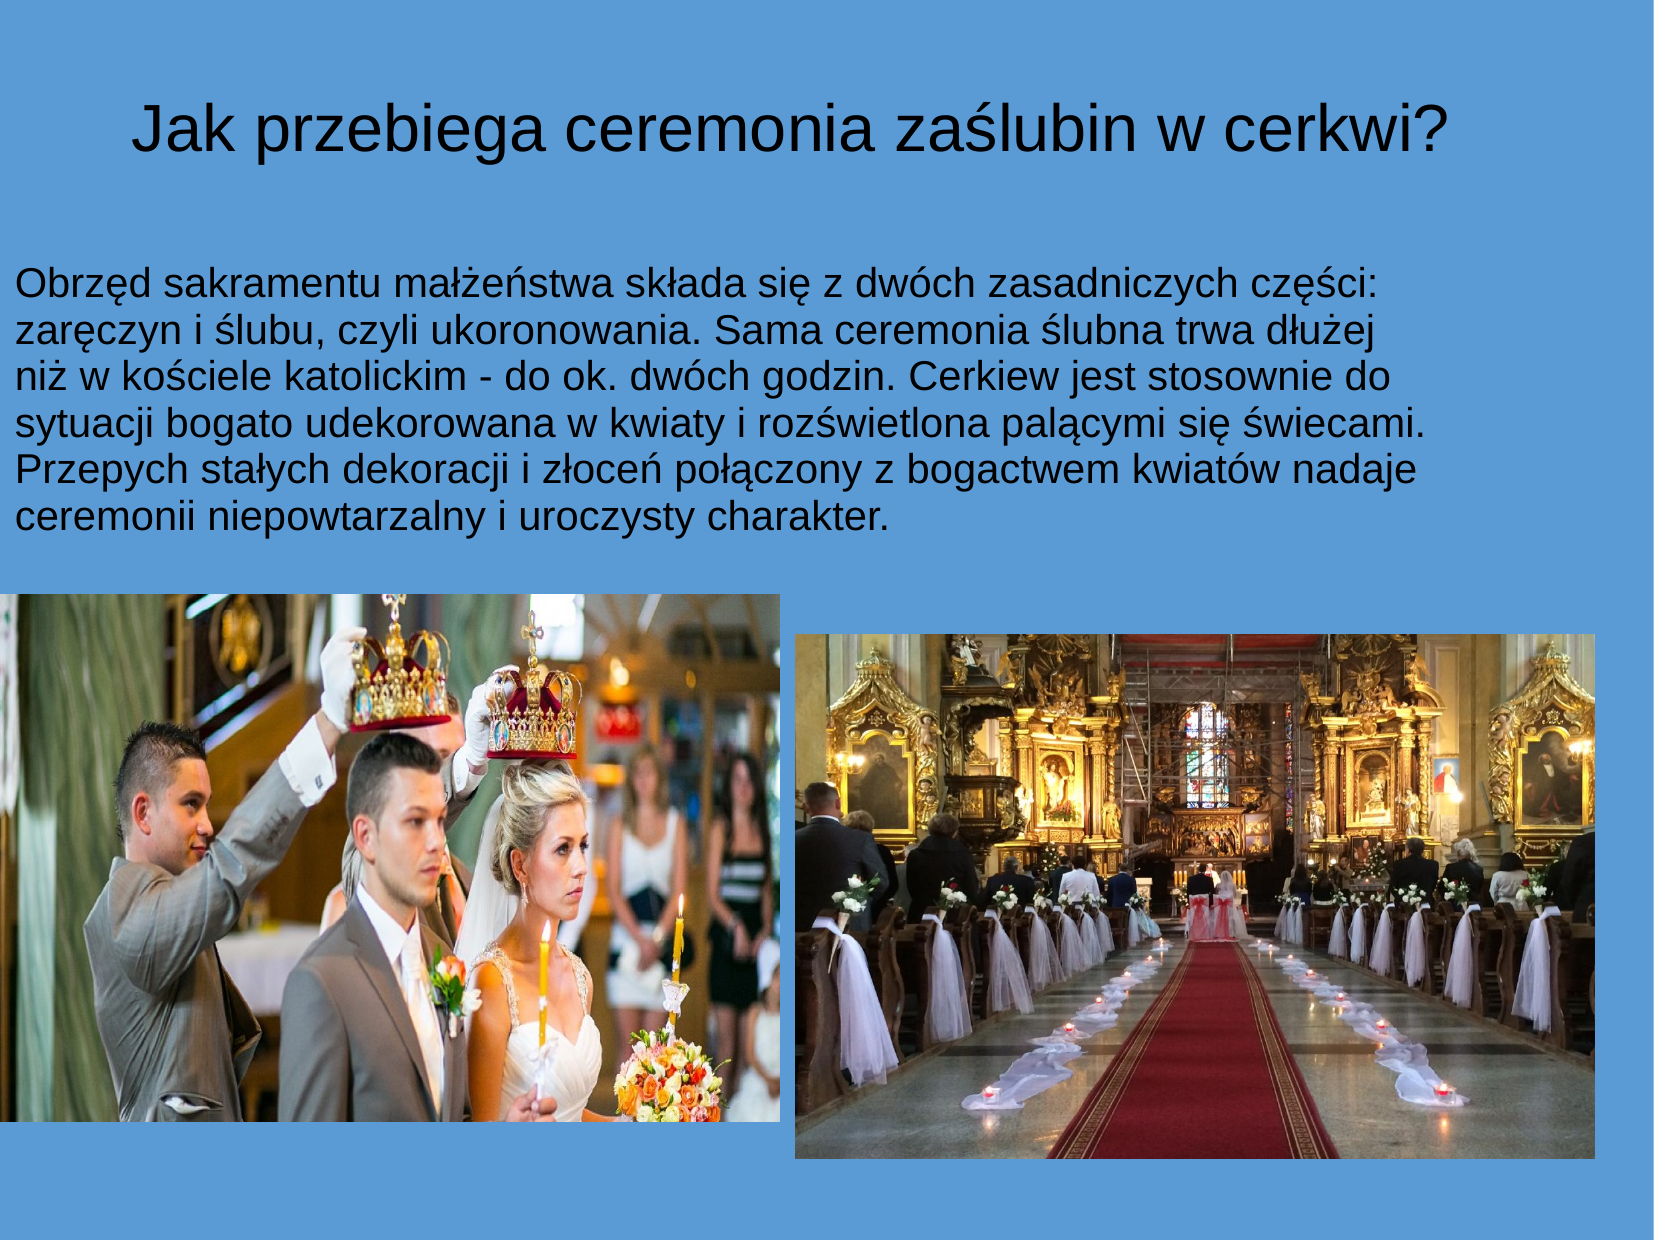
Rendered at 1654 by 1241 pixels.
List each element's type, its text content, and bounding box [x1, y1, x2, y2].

picture [0, 594, 780, 1123]
text_box Obrzęd sakramentu małżeństwa składa się z dwóch zasadniczych części: zaręczyn i ślubu, czyli ukoronowania. Sama ceremonia ślubna trwa dłużej niż w kościele katolickim - do ok. dwóch godzin. Cerkiew jest stosownie do sytuacji bogato udekorowana w kwiaty i rozświetlona palącymi się świecami. Przepych stałych dekoracji i złoceń połączony z bogactwem kwiatów nadaje ceremonii niepowtarzalny i uroczysty charakter. [0, 252, 1577, 591]
picture [795, 634, 1595, 1159]
text_box Jak przebiega ceremonia zaślubin w cerkwi? [59, 83, 1524, 248]
